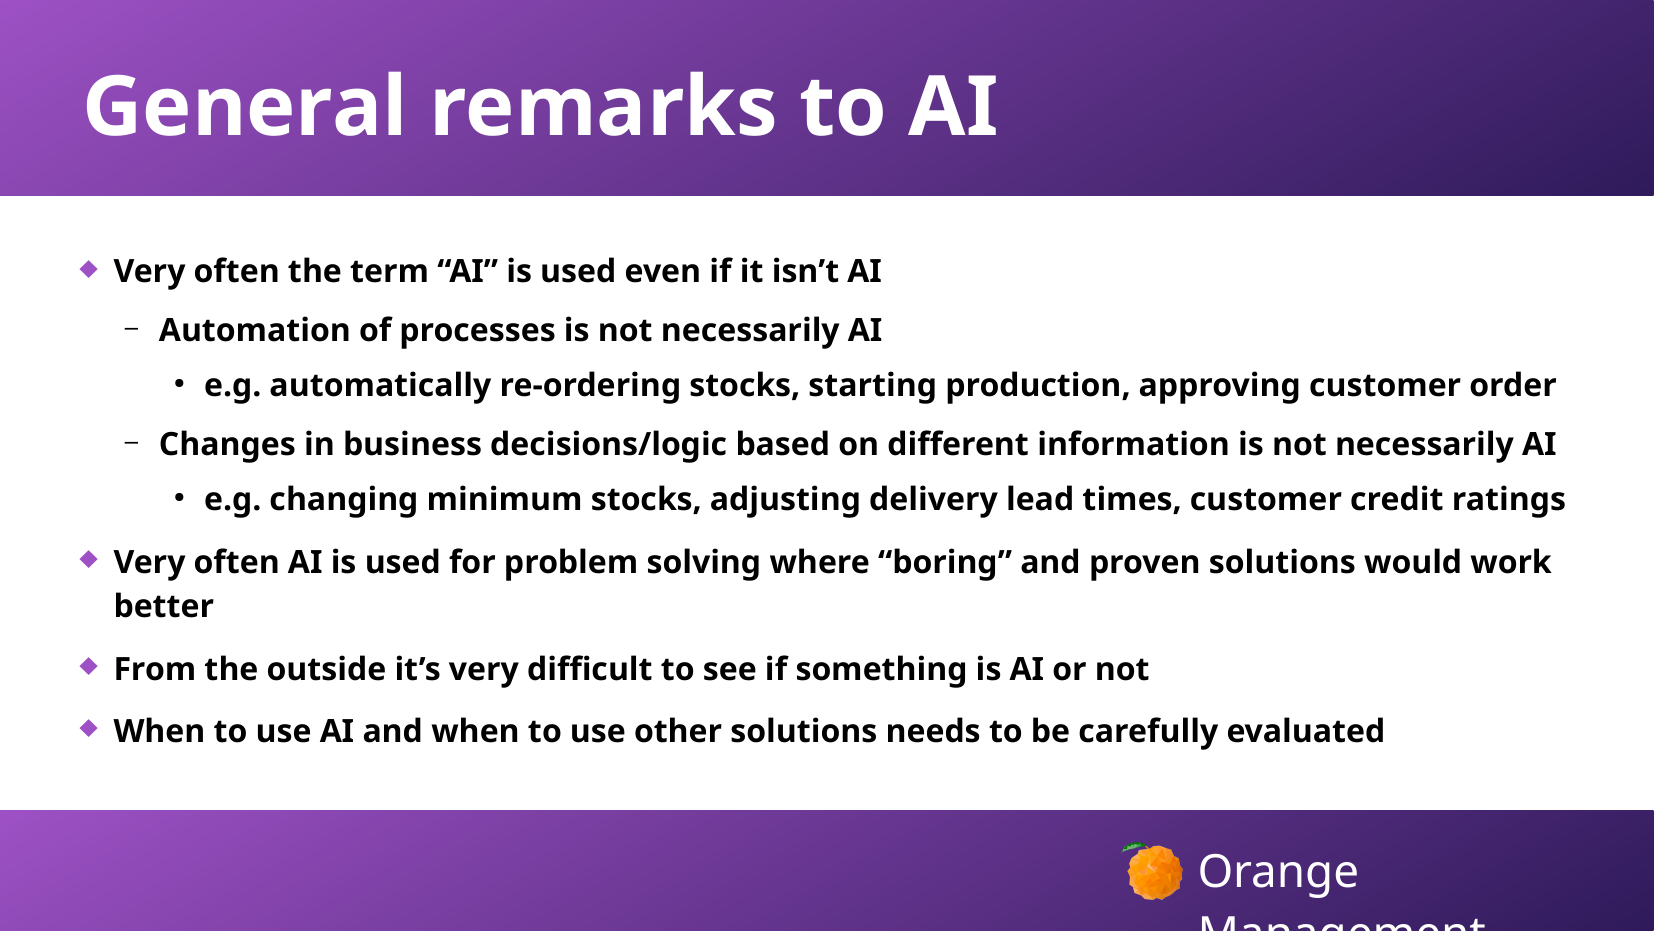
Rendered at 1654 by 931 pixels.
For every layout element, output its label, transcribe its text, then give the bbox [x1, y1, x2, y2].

text_box [1355, 927, 1366, 931]
text_box [1423, 927, 1434, 931]
text_box [1326, 927, 1337, 931]
text_box [1273, 927, 1284, 931]
title General remarks to AI [82, 25, 1571, 181]
text_box [1396, 927, 1407, 931]
text_box [0, 810, 1654, 931]
text_box Orange Management [1182, 830, 1648, 907]
list Very often the term “AI” is used even if it isn’t AI Automation of processes is not necessarily AI e.g. automatically re-ordering stocks, starting production, approving customer order Changes in business decisions/logic based on different information is not necessarily AI e.g. changing minimum stocks, adjusting delivery lead times, customer credit ratings Very often AI is used for problem solving where “boring” and proven solutions would work better From the outside it’s very difficult to see if something is AI or not When to use AI and when to use other solutions needs to be carefully evaluated [68, 248, 1606, 753]
text_box [1381, 927, 1391, 931]
picture [1121, 842, 1182, 901]
text_box [1450, 927, 1461, 931]
text_box [0, 0, 1654, 196]
text_box [1205, 921, 1209, 931]
